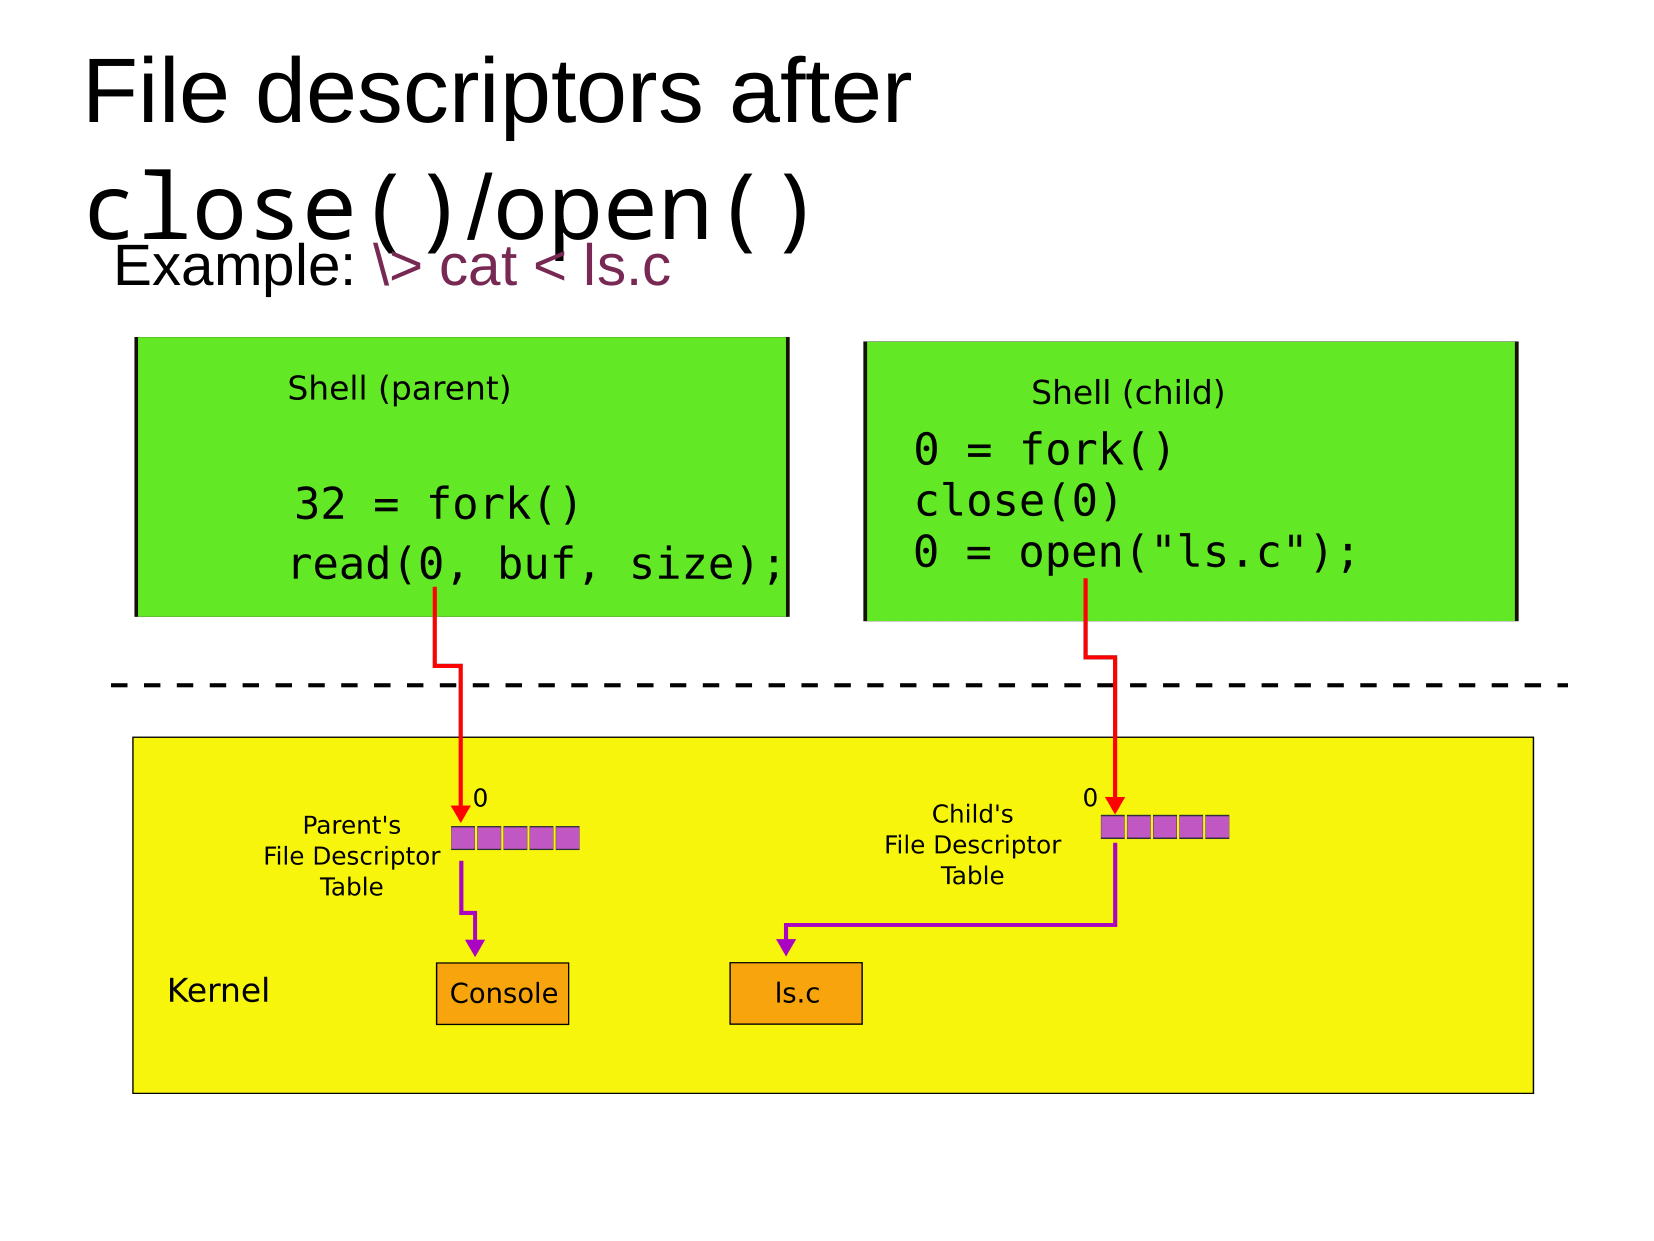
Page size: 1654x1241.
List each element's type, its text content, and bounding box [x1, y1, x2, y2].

text_box Example: \> cat < ls.c [99, 225, 863, 333]
title File descriptors after close()/open() [82, 40, 1613, 266]
picture [111, 337, 1568, 1094]
